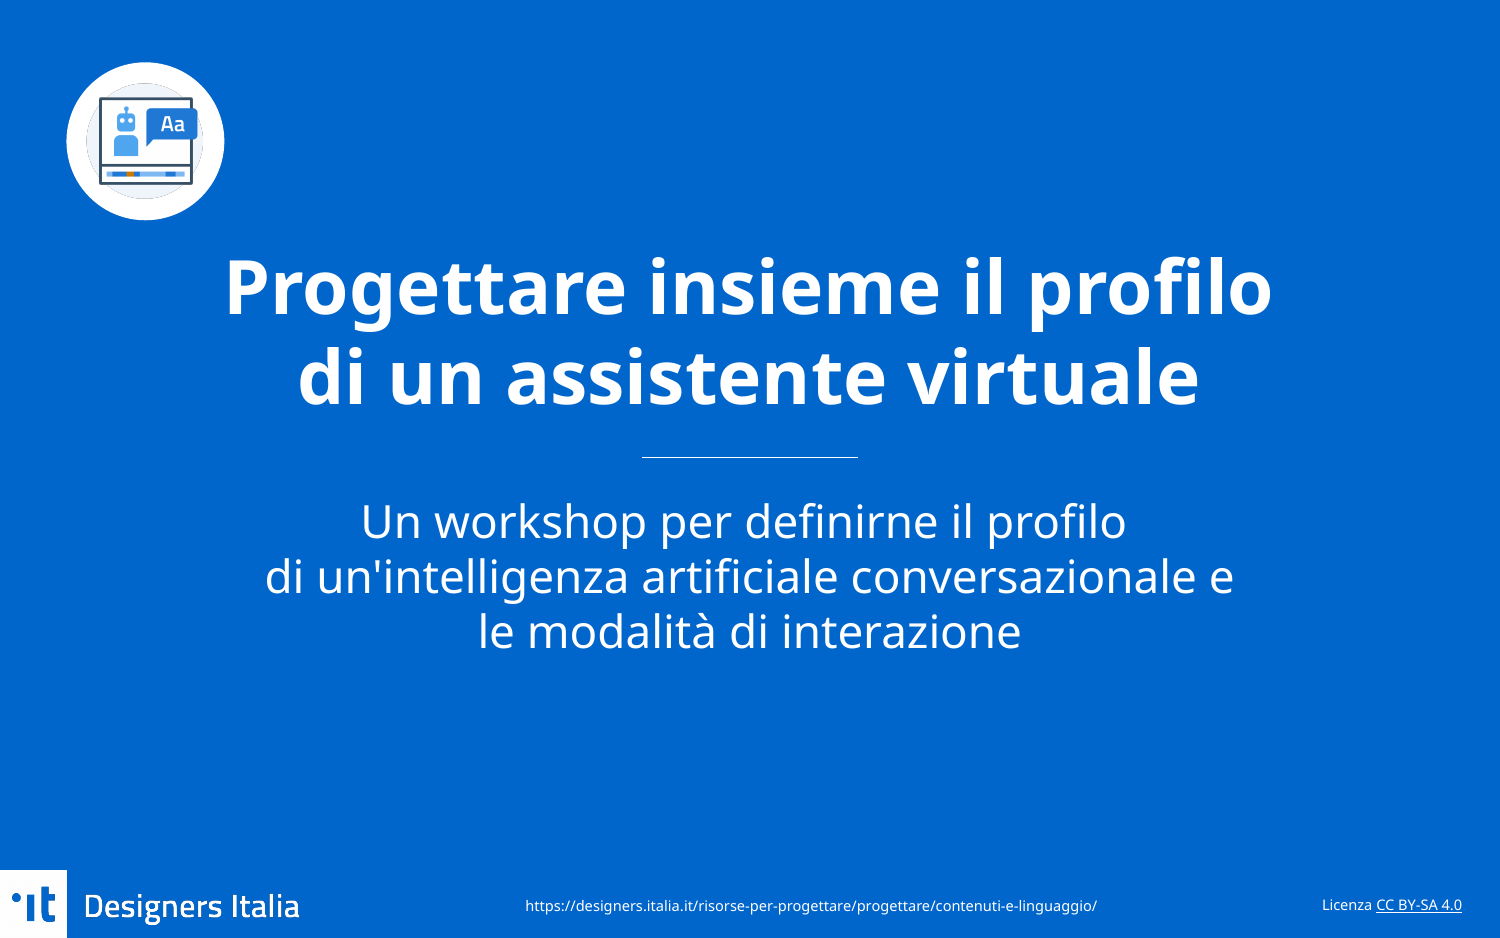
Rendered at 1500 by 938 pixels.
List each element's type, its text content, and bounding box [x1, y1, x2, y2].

picture [0, 870, 317, 938]
text_box [103, 207, 188, 220]
text_box Progettare insieme il profilo di un assistente virtuale [152, 219, 1347, 440]
picture [79, 75, 212, 207]
text_box Licenza CC BY-SA 4.0 [1285, 870, 1500, 938]
text_box https://designers.italia.it/risorse-per-progettare/progettare/contenuti-e-linguaggio/ [339, 870, 1285, 938]
text_box [67, 100, 79, 183]
text_box [103, 63, 187, 75]
text_box [212, 100, 224, 183]
text_box Un workshop per definirne il profilo di un'intelligenza artificiale conversazionale e le modalità di interazione [234, 512, 1266, 638]
